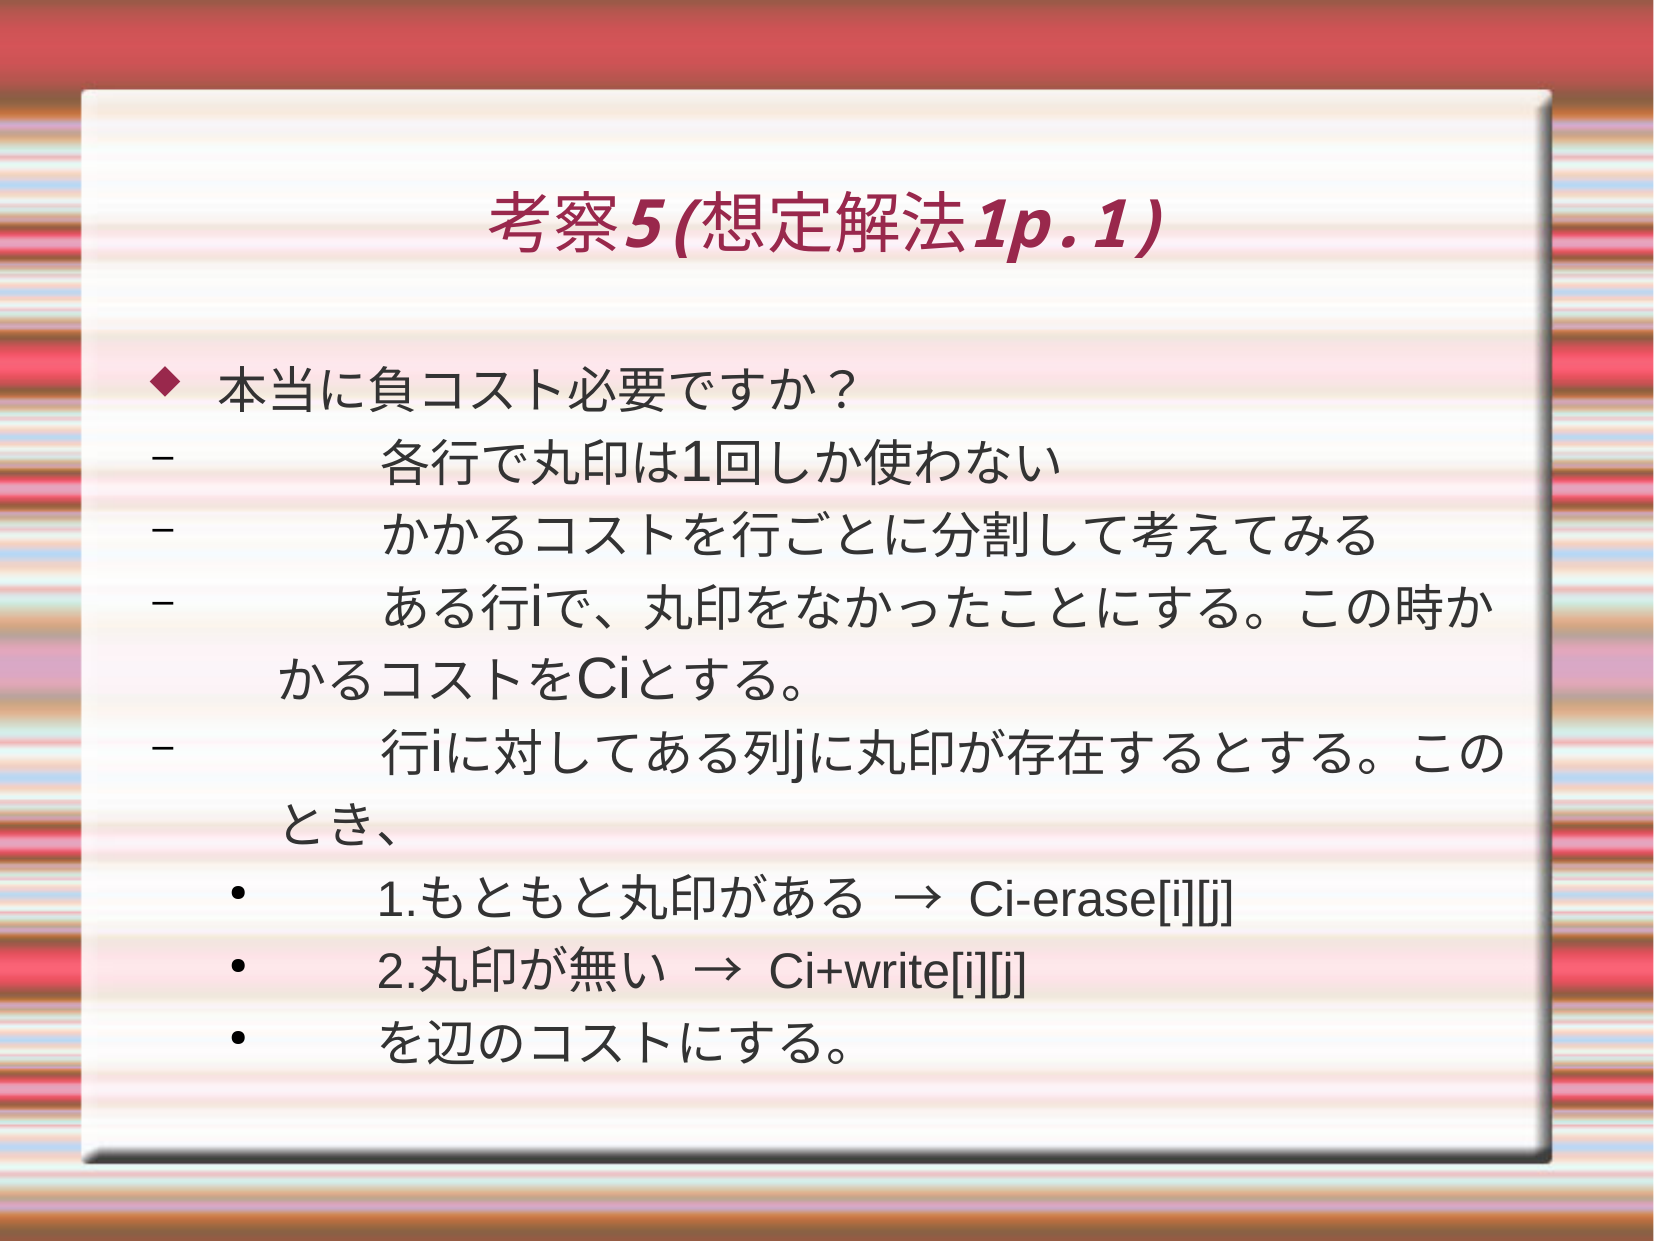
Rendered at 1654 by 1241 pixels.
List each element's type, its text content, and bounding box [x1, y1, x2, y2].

title 考察5(想定解法1p.1) [121, 114, 1534, 322]
list 本当に負コスト必要ですか？ 各行で丸印は1回しか使わない かかるコストを行ごとに分割して考えてみる ある行iで、丸印をなかったことにする。この時かかるコストをCiとする。 行iに対してある列jに丸印が存在するとする。このとき、 1.もともと丸印がある → Ci-erase[i][j] 2.丸印が無い → Ci+write[i][j] を辺のコストにする。 [134, 350, 1516, 1132]
picture [0, 0, 1654, 1241]
